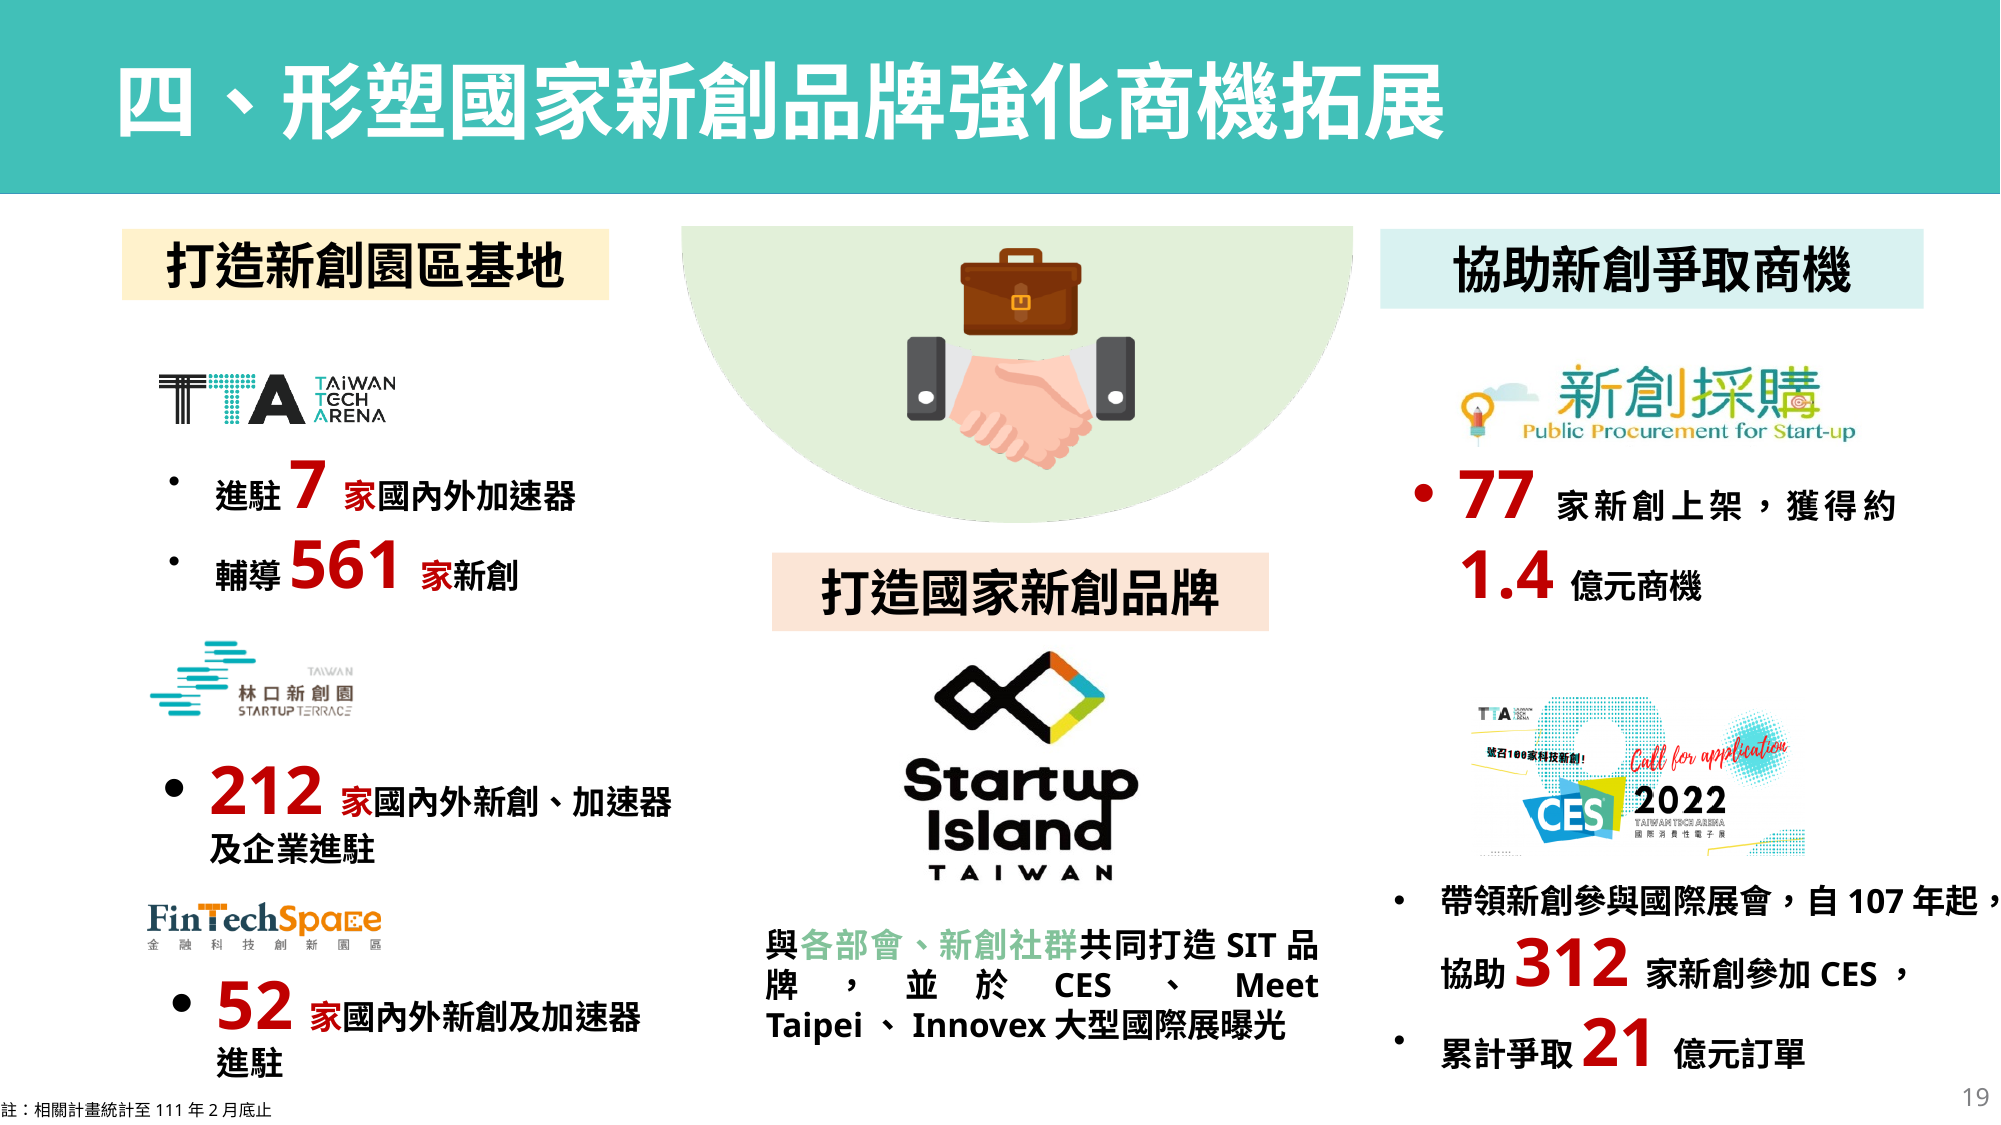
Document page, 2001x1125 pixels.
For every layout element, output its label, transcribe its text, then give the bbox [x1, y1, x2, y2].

picture [1471, 697, 1805, 856]
text_box 打造國家新創品牌 [772, 552, 1269, 632]
text_box 進駐7家國內外加速器 輔導561家新創 [153, 434, 592, 609]
text_box 註：相關計畫統計至111年2月底止 [0, 1091, 288, 1125]
picture [883, 632, 1152, 907]
text_box 與各部會、新創社群共同打造SIT品牌，並於CES、Meet Taipei、Innovex大型國際展曝光 [751, 916, 1335, 1052]
picture [681, 226, 1354, 523]
text_box 帶領新創參與國際展會，自107年起，協助312家新創參加CES， 累計爭取21億元訂單 [1378, 872, 2000, 1088]
text_box 212家國內外新創、加速器及企業進駐 [147, 740, 693, 876]
title 四、形塑國家新創品牌強化商機拓展 [99, 25, 1900, 175]
picture [147, 637, 359, 723]
picture [147, 902, 381, 950]
text_box 52家國內外新創及加速器進駐 [155, 955, 666, 1090]
text_box 打造新創園區基地 [122, 228, 610, 301]
picture [159, 374, 395, 424]
text_box 協助新創爭取商機 [1380, 228, 1924, 309]
slide_number <編號> [1744, 1088, 2000, 1120]
picture [1454, 357, 1862, 447]
text_box 77家新創上架，獲得約1.4億元商機 [1397, 444, 1920, 620]
